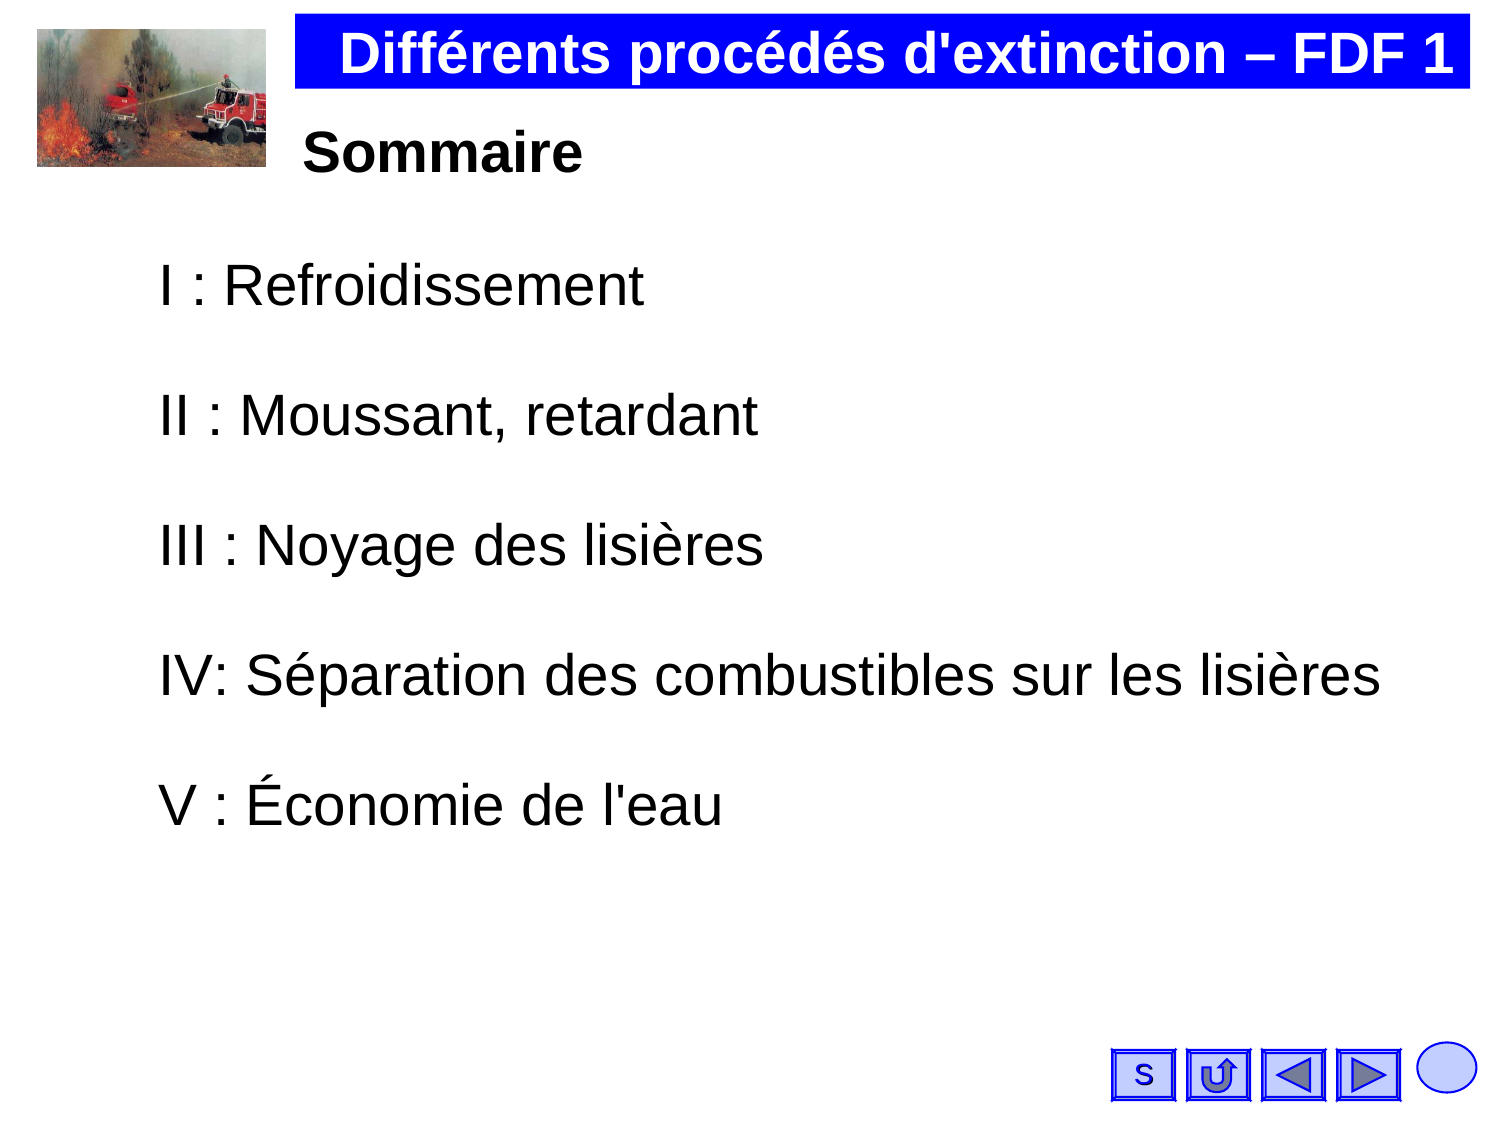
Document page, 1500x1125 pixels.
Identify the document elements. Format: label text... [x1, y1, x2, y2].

text_box I : Refroidissement II : Moussant, retardant III : Noyage des lisières IV: Séparation des combustibles sur les lisières V : Économie de l'eau [143, 244, 1398, 846]
text_box Différents procédés d'extinction – FDF 1 [295, 13, 1471, 89]
picture [37, 29, 266, 167]
text_box Sommaire [287, 112, 1096, 193]
text_box [1417, 1042, 1477, 1093]
